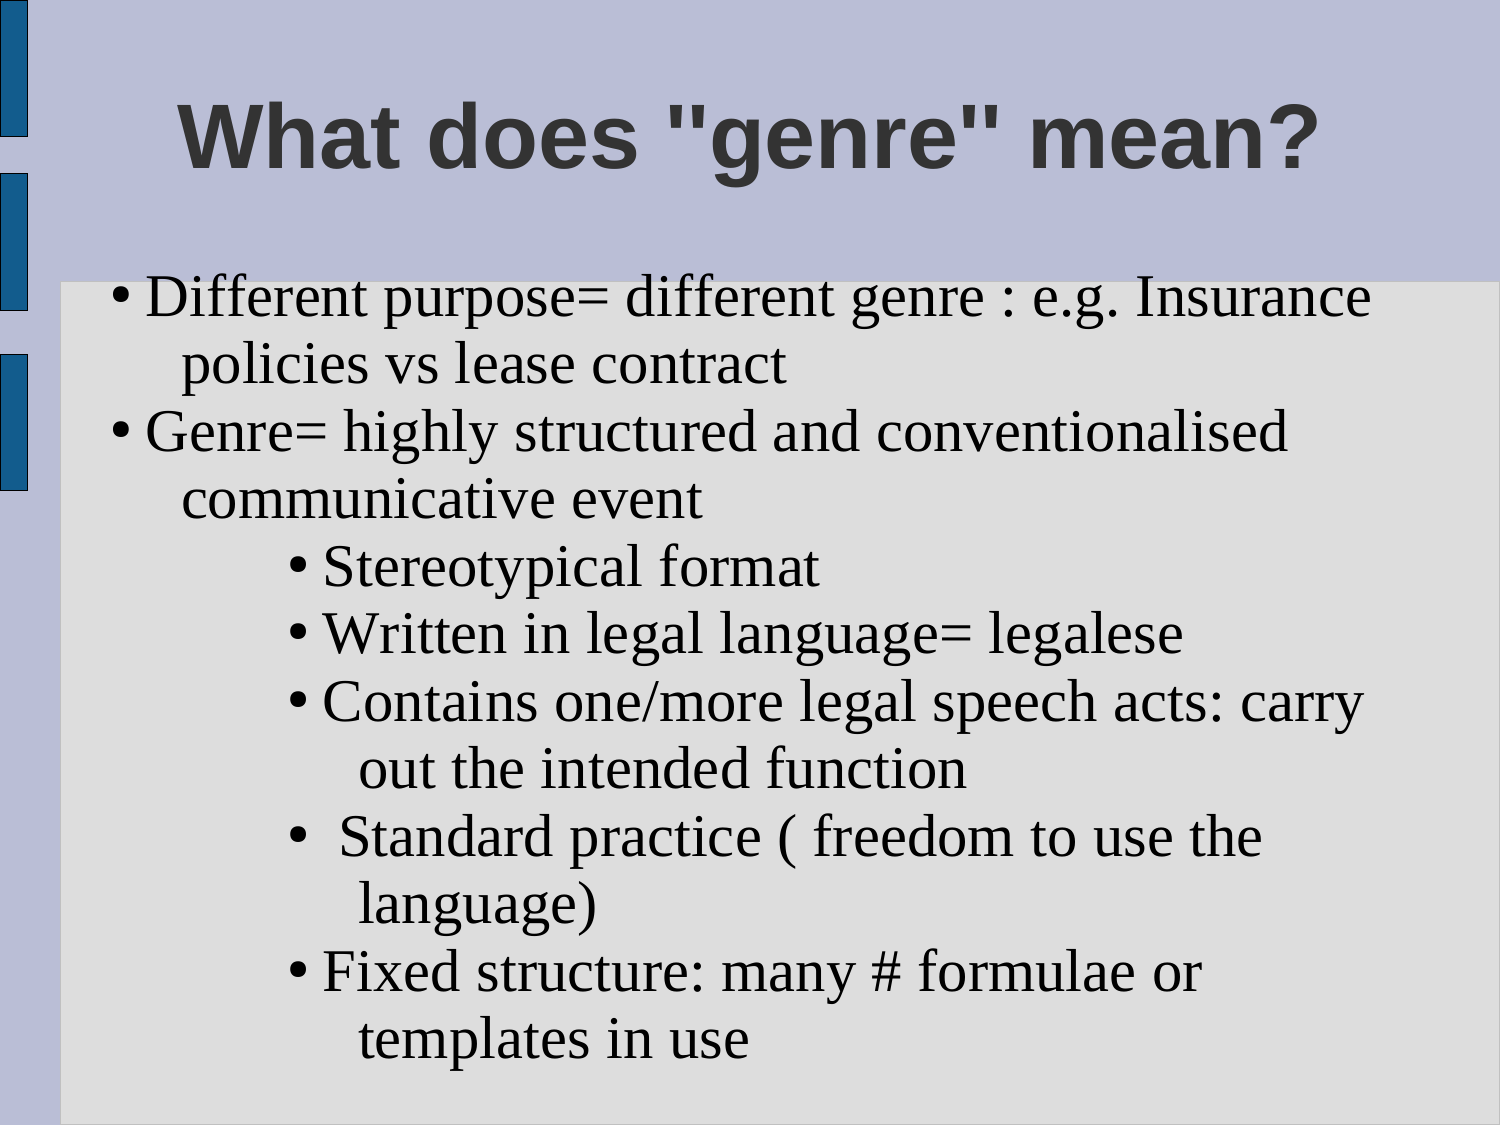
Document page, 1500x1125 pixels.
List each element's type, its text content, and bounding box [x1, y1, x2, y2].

title What does ''genre'' mean? [110, 43, 1392, 232]
subtitle Different purpose= different genre : e.g. Insurance policies vs lease contract Genre= highly structured and conventionalised communicative event Stereotypical format Written in legal language= legalese Contains one/more legal speech acts: carry out the intended function Standard practice ( freedom to use the language) Fixed structure: many # formulae or templates in use [110, 257, 1392, 1077]
